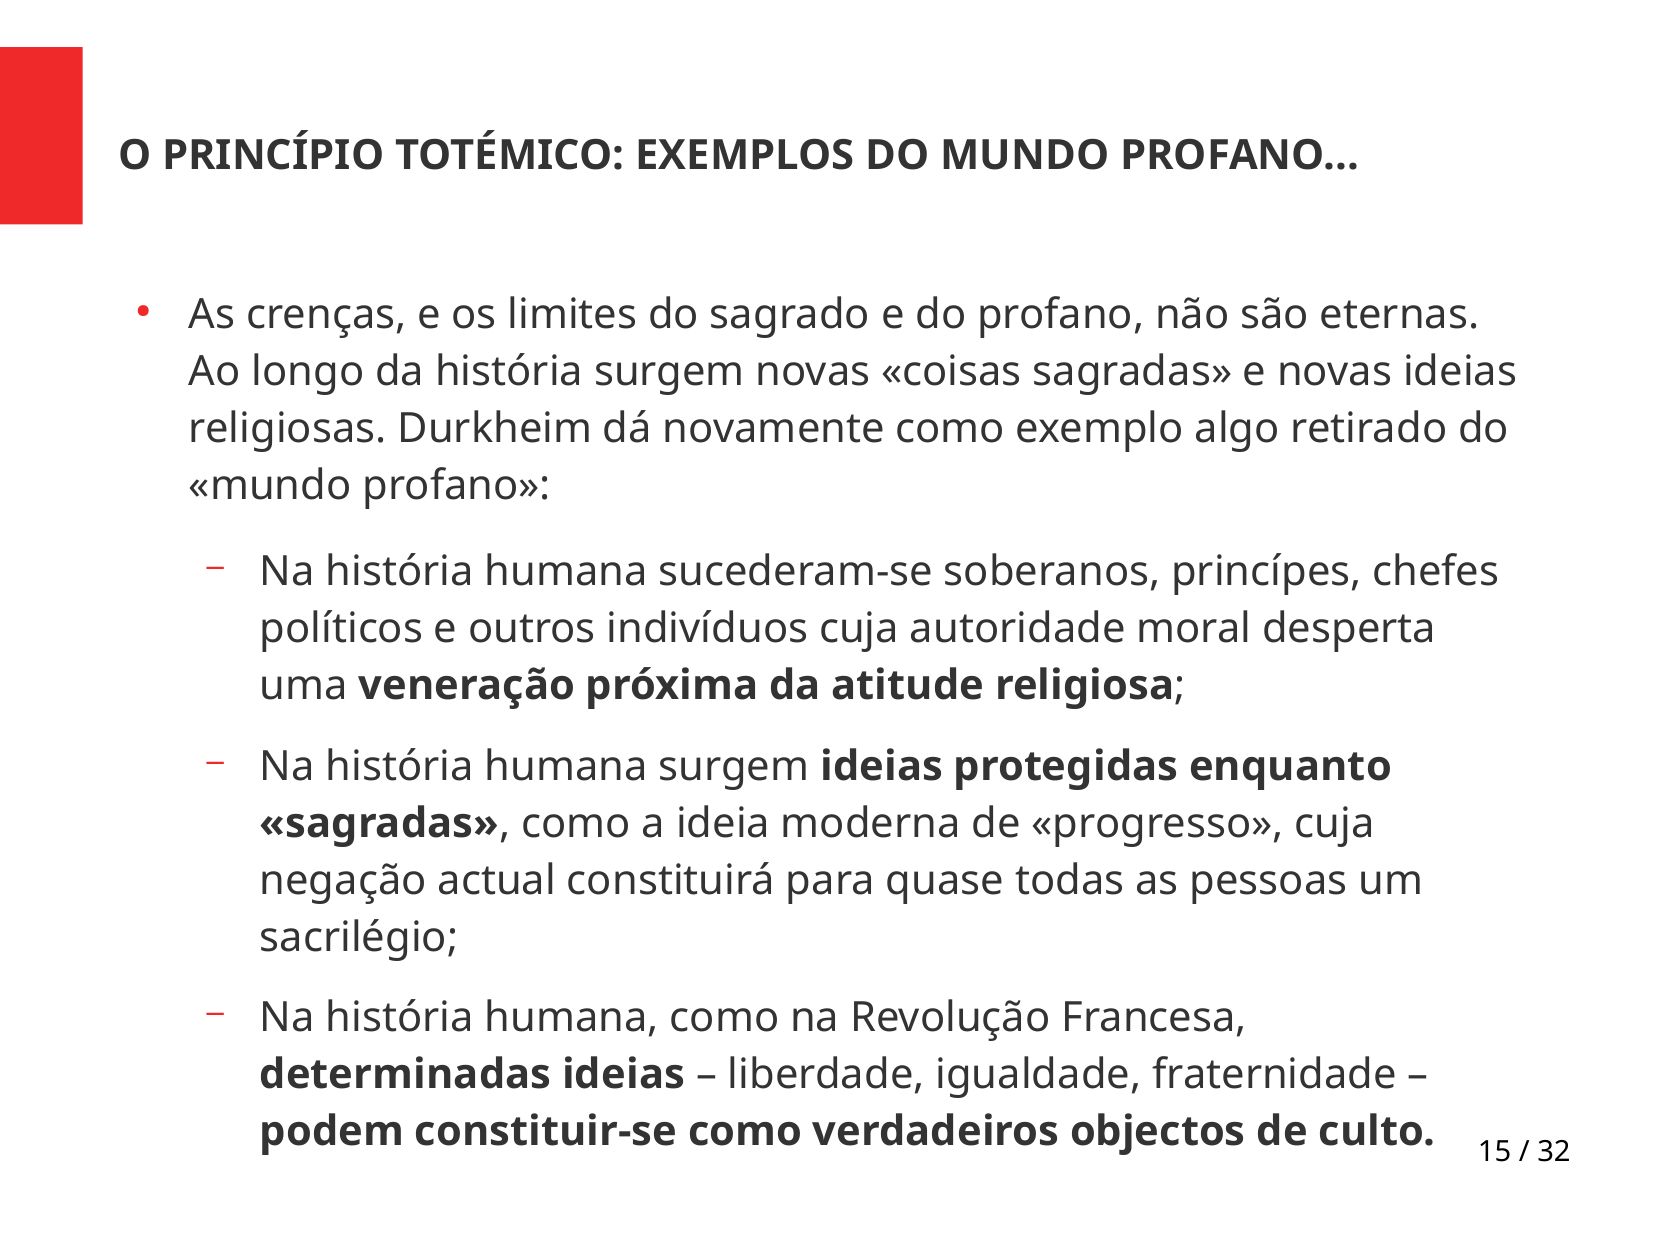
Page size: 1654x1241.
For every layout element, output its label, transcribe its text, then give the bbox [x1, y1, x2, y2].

title O PRINCÍPIO TOTÉMICO: EXEMPLOS DO MUNDO PROFANO... [118, 49, 1571, 257]
list As crenças, e os limites do sagrado e do profano, não são eternas. Ao longo da história surgem novas «coisas sagradas» e novas ideias religiosas. Durkheim dá novamente como exemplo algo retirado do «mundo profano»: Na história humana sucederam-se soberanos, princípes, chefes políticos e outros indivíduos cuja autoridade moral desperta uma veneração próxima da atitude religiosa; Na história humana surgem ideias protegidas enquanto «sagradas», como a ideia moderna de «progresso», cuja negação actual constituirá para quase todas as pessoas um sacrilégio; Na história humana, como na Revolução Francesa, determinadas ideias – liberdade, igualdade, fraternidade – podem constituir-se como verdadeiros objectos de culto. [118, 283, 1536, 1003]
